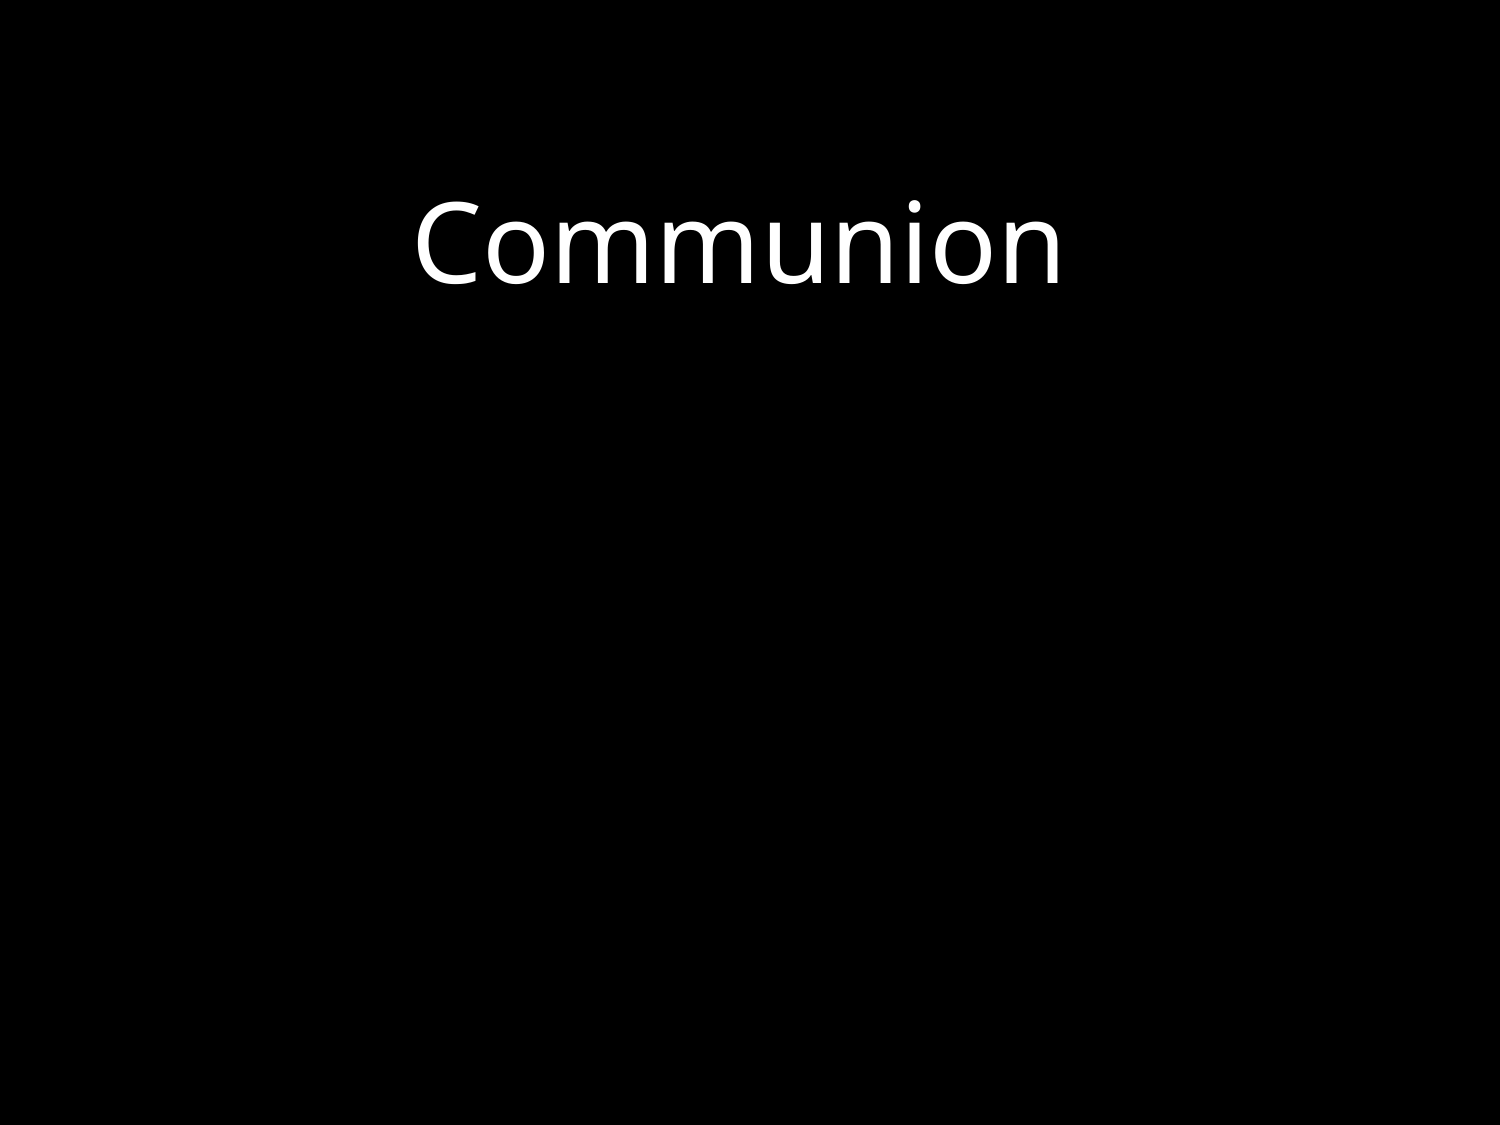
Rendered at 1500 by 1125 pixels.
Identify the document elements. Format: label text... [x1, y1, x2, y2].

list Communion [0, 163, 1490, 906]
